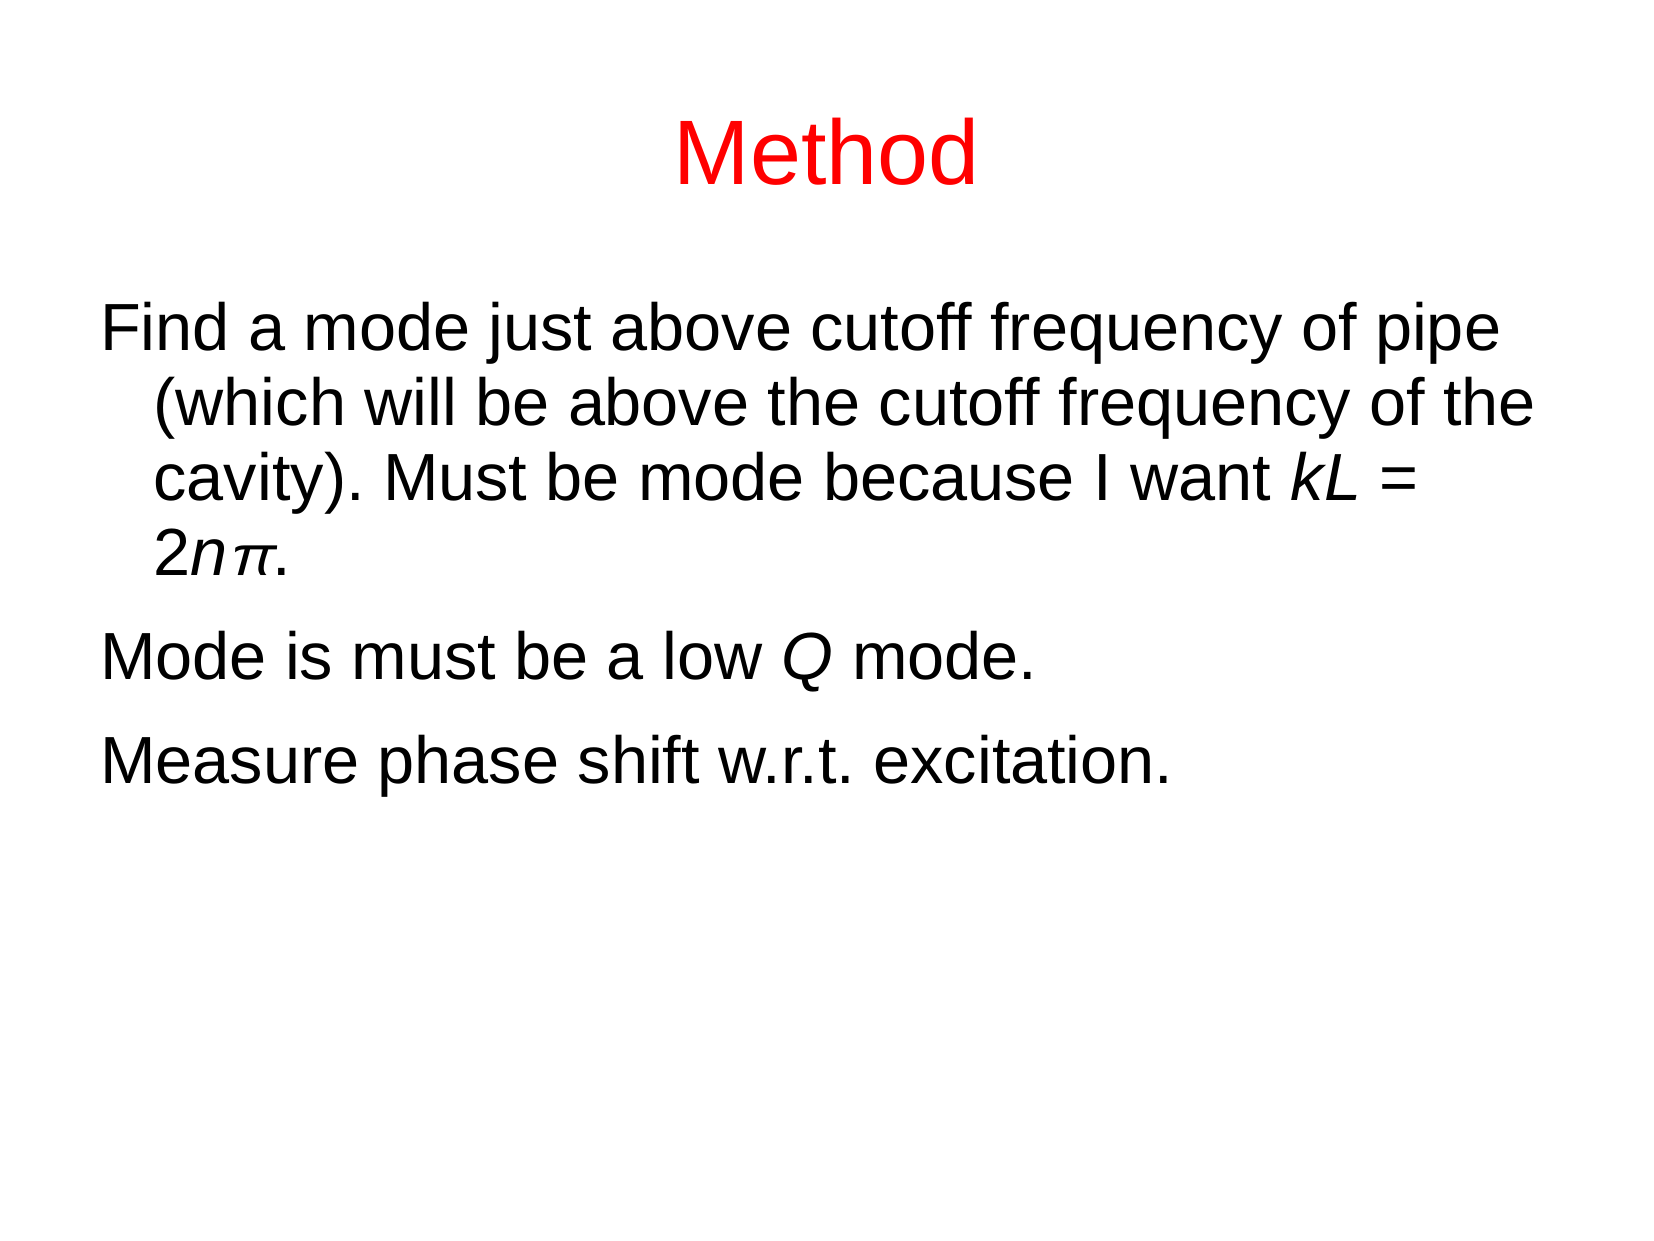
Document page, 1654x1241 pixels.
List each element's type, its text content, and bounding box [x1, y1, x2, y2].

list Find a mode just above cutoff frequency of pipe (which will be above the cutoff frequency of the cavity). Must be mode because I want kL = 2n. Mode is must be a low Q mode. Measure phase shift w.r.t. excitation. [82, 290, 1571, 1094]
title Method [82, 49, 1571, 257]
